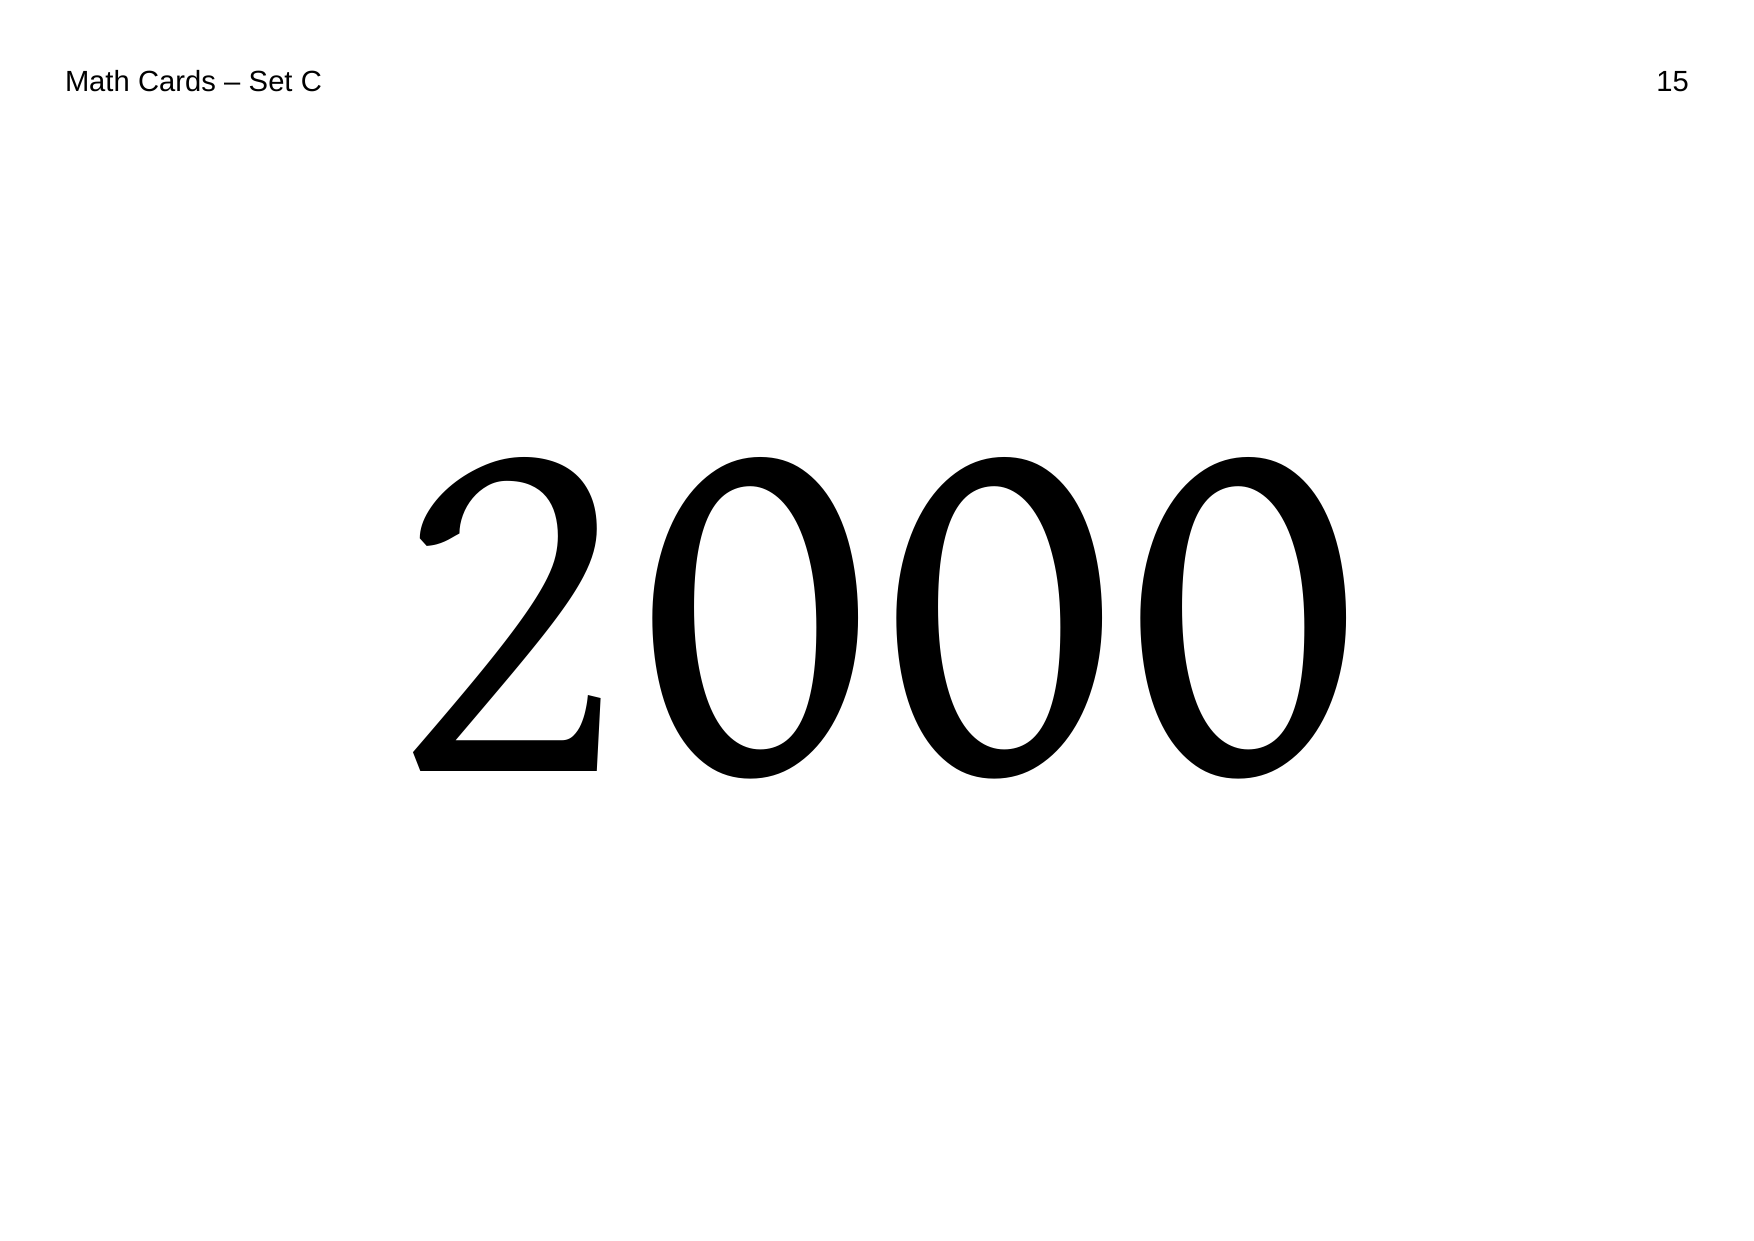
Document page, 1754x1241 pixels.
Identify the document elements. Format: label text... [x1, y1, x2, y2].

text_box Math Cards – Set C [59, 59, 329, 104]
text_box 2000 [382, 318, 1372, 922]
text_box 15 [1650, 59, 1695, 104]
